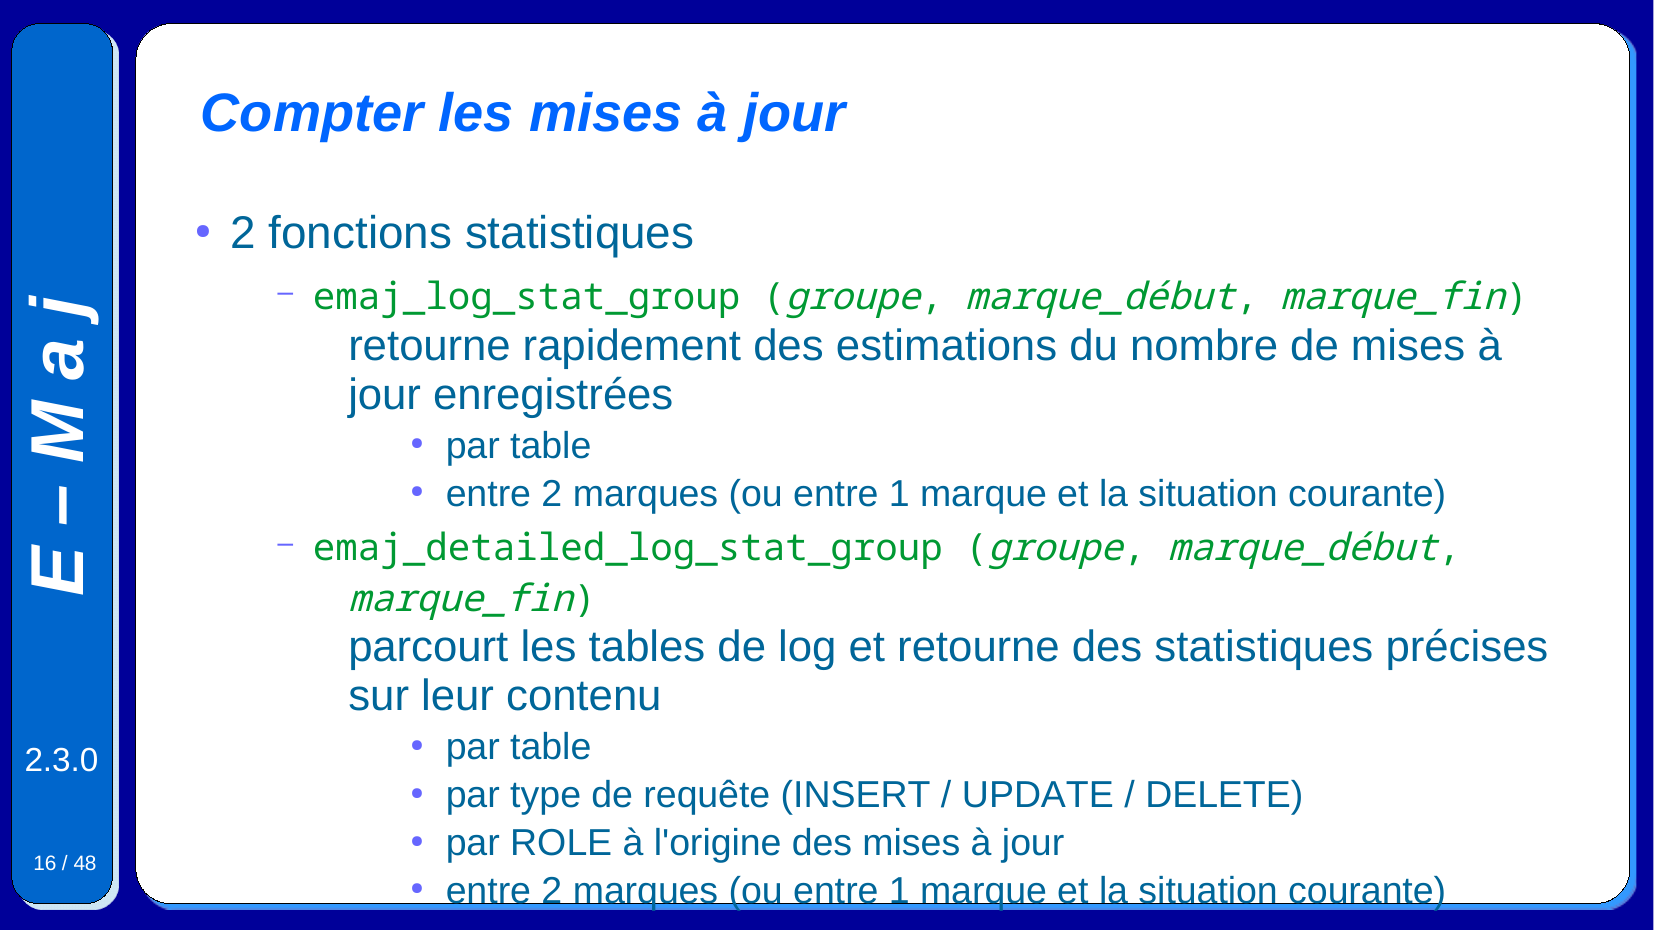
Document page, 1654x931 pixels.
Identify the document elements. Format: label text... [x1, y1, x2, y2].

title Compter les mises à jour [200, 34, 1575, 191]
list 2 fonctions statistiques emaj_log_stat_group (groupe, marque_début, marque_fin) retourne rapidement des estimations du nombre de mises à jour enregistrées par table entre 2 marques (ou entre 1 marque et la situation courante) emaj_detailed_log_stat_group (groupe, marque_début, marque_fin) parcourt les tables de log et retourne des statistiques précises sur leur contenu par table par type de requête (INSERT / UPDATE / DELETE) par ROLE à l'origine des mises à jour entre 2 marques (ou entre 1 marque et la situation courante) [177, 206, 1587, 889]
